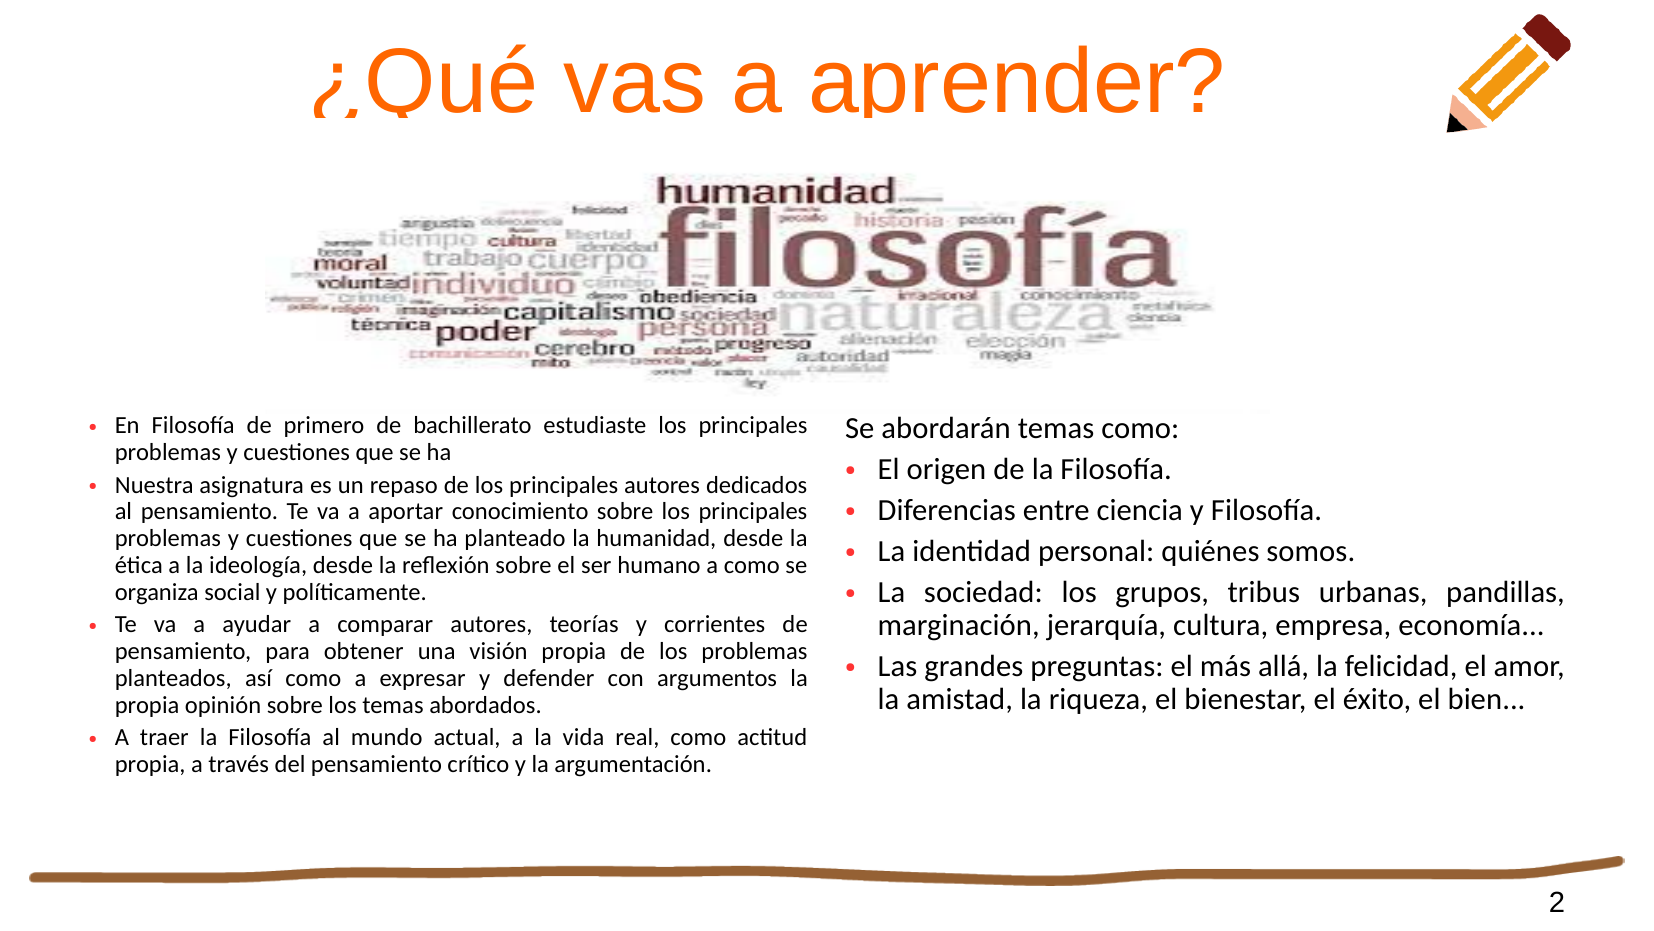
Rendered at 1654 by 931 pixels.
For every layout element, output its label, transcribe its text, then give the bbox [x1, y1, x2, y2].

list En Filosofía de primero de bachillerato estudiaste los principales problemas y cuestiones que se ha Nuestra asignatura es un repaso de los principales autores dedicados al pensamiento. Te va a aportar conocimiento sobre los principales problemas y cuestiones que se ha planteado la humanidad, desde la ética a la ideología, desde la reflexión sobre el ser humano a como se organiza social y políticamente. Te va a ayudar a comparar autores, teorías y corrientes de pensamiento, para obtener una visión propia de los problemas planteados, así como a expresar y defender con argumentos la propia opinión sobre los temas abordados. A traer la Filosofía al mundo actual, a la vida real, como actitud propia, a través del pensamiento crítico y la argumentación. [88, 413, 809, 798]
title ¿Qué vas a aprender? [88, 29, 1447, 133]
picture [1446, 14, 1571, 133]
list Se abordarán temas como: El origen de la Filosofía. Diferencias entre ciencia y Filosofía. La identidad personal: quiénes somos. La sociedad: los grupos, tribus urbanas, pandillas, marginación, jerarquía, cultura, empresa, economía... Las grandes preguntas: el más allá, la felicidad, el amor, la amistad, la riqueza, el bienestar, el éxito, el bien... [845, 413, 1566, 739]
picture [265, 118, 1270, 414]
picture [29, 856, 1625, 886]
